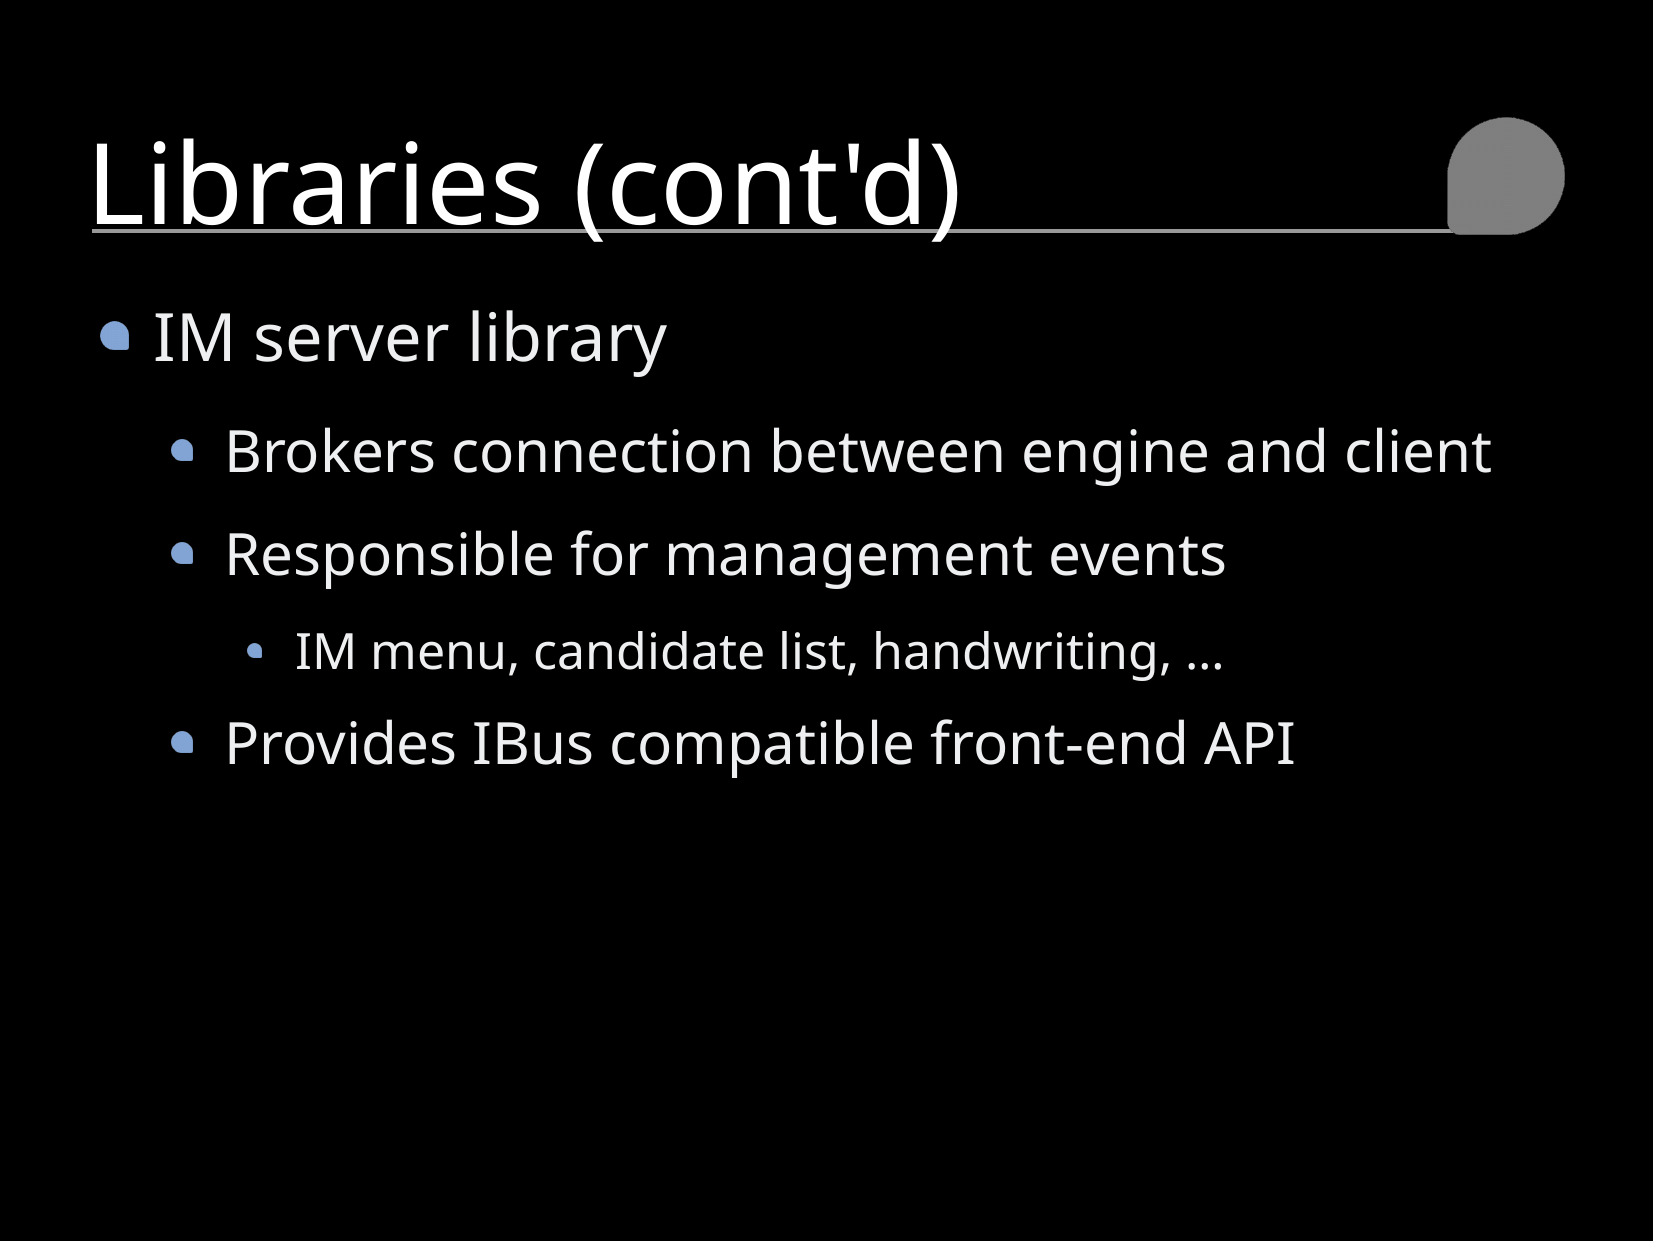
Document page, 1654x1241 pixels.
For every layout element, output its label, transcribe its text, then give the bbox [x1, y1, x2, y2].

title Libraries (cont'd) [86, 112, 1575, 249]
list IM server library Brokers connection between engine and client Responsible for management events IM menu, candidate list, handwriting, … Provides IBus compatible front-end API [82, 290, 1571, 1010]
